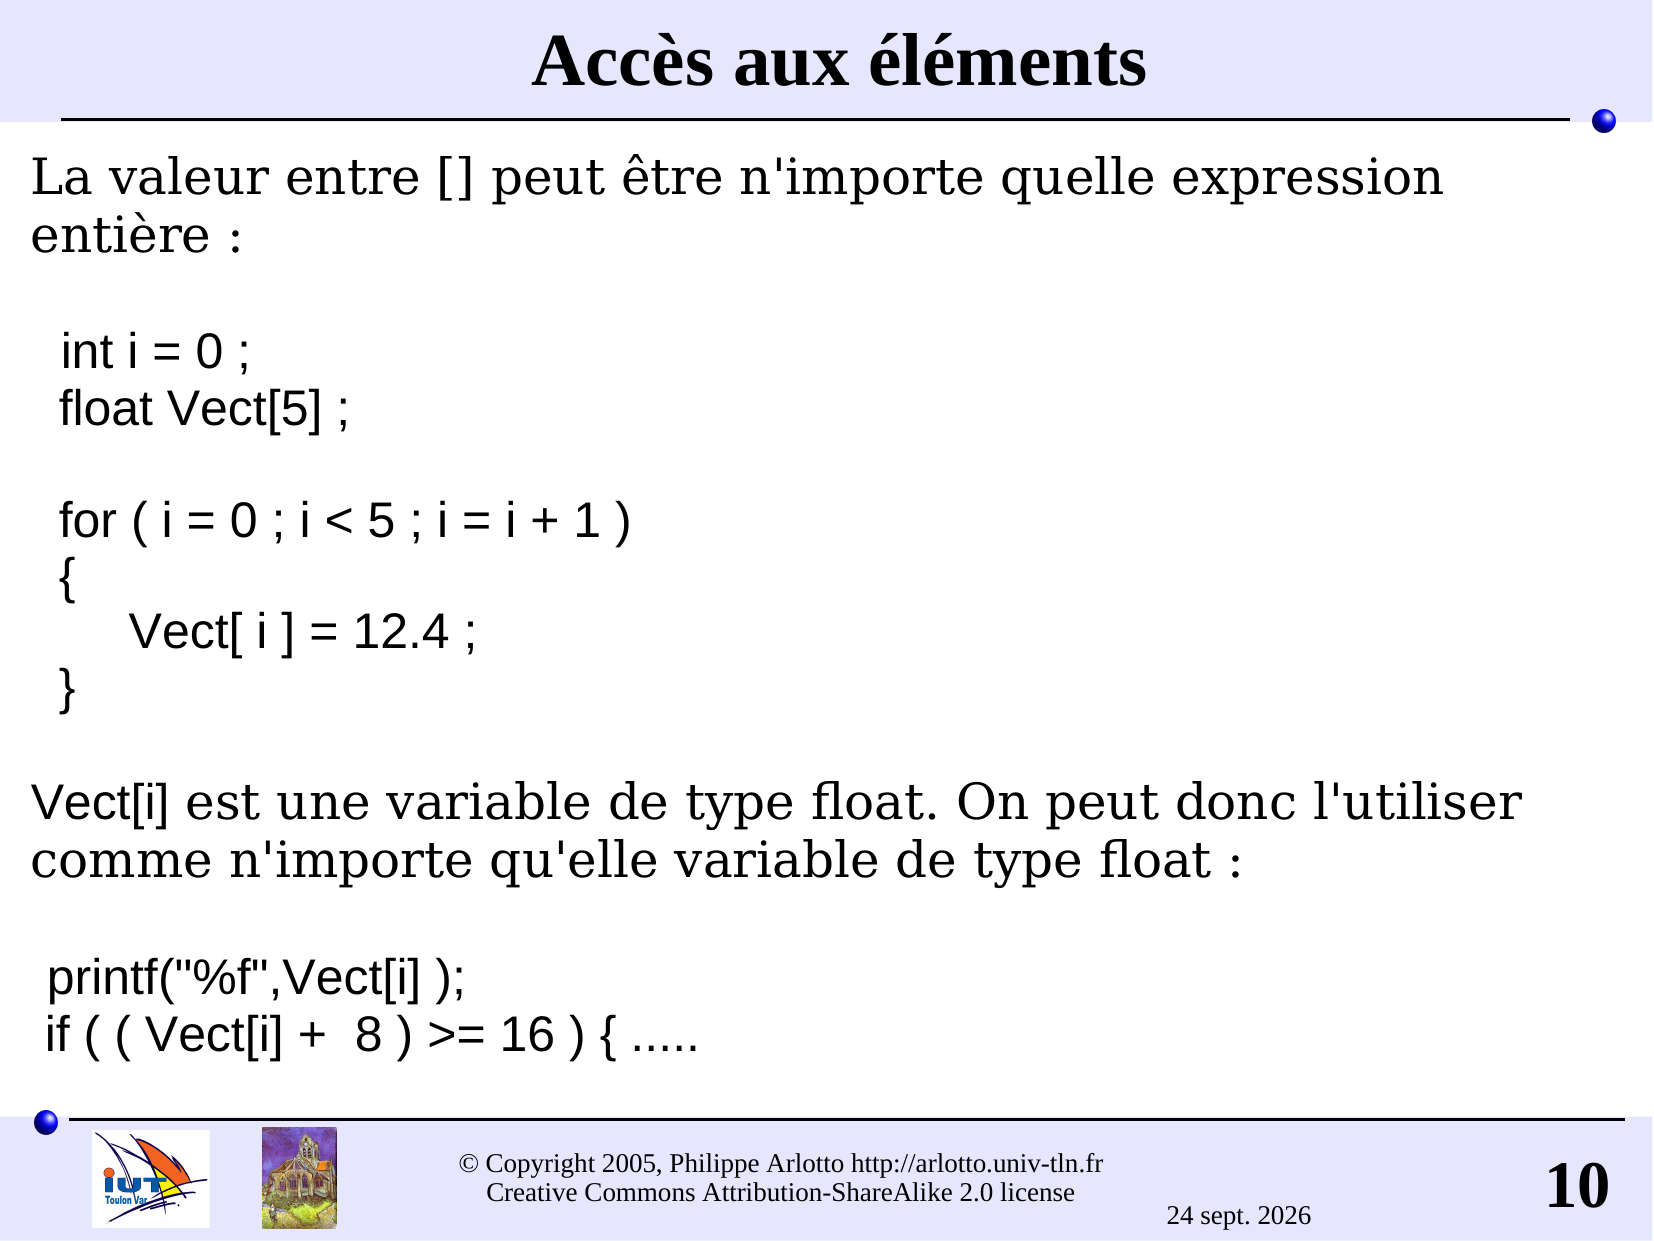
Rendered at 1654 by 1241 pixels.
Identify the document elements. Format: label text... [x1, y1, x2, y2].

text_box La valeur entre [] peut être n'importe quelle expression entière : int i = 0 ; float Vect[5] ; for ( i = 0 ; i < 5 ; i = i + 1 ) { Vect[ i ] = 12.4 ; } Vect[i] est une variable de type float. On peut donc l'utiliser comme n'importe qu'elle variable de type float : printf("%f",Vect[i] ); if ( ( Vect[i] + 8 ) >= 16 ) { ..... [30, 147, 1565, 1179]
title Accès aux éléments [95, 14, 1585, 107]
picture [262, 1179, 337, 1229]
